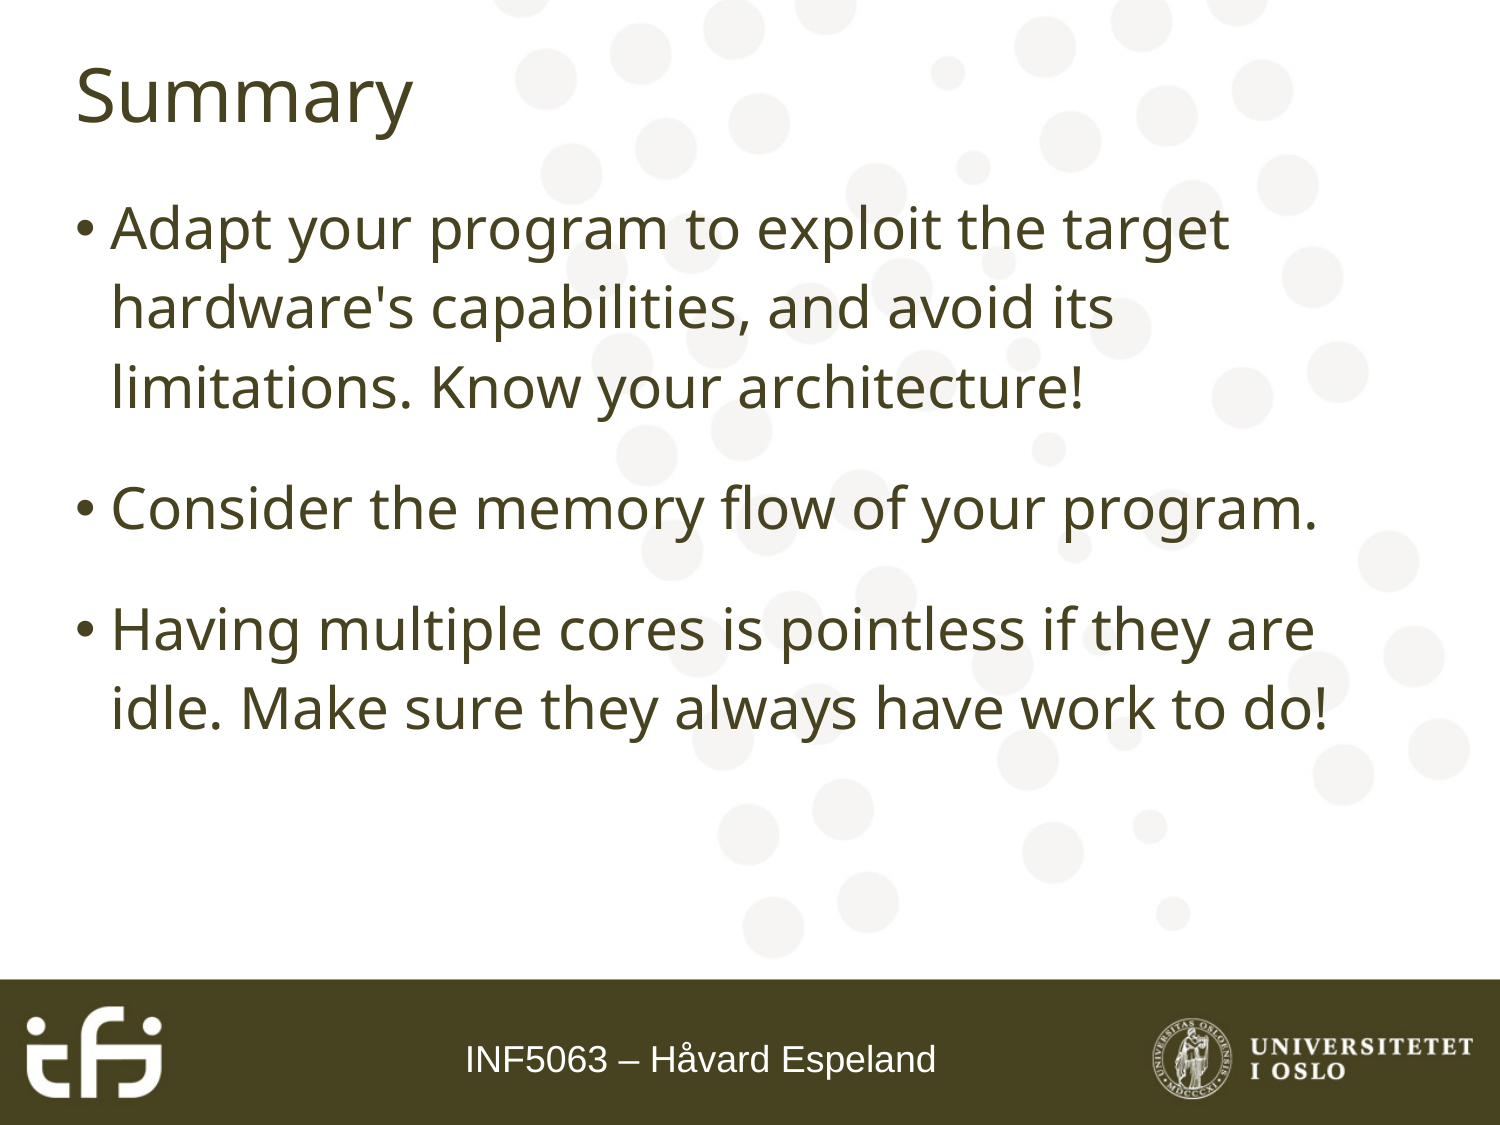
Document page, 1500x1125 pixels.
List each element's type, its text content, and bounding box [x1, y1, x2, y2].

picture [0, 0, 1500, 1125]
list Adapt your program to exploit the target hardware's capabilities, and avoid its limitations. Know your architecture! Consider the memory flow of your program. Having multiple cores is pointless if they are idle. Make sure they always have work to do! [75, 187, 1426, 938]
title Summary [75, 40, 1426, 146]
